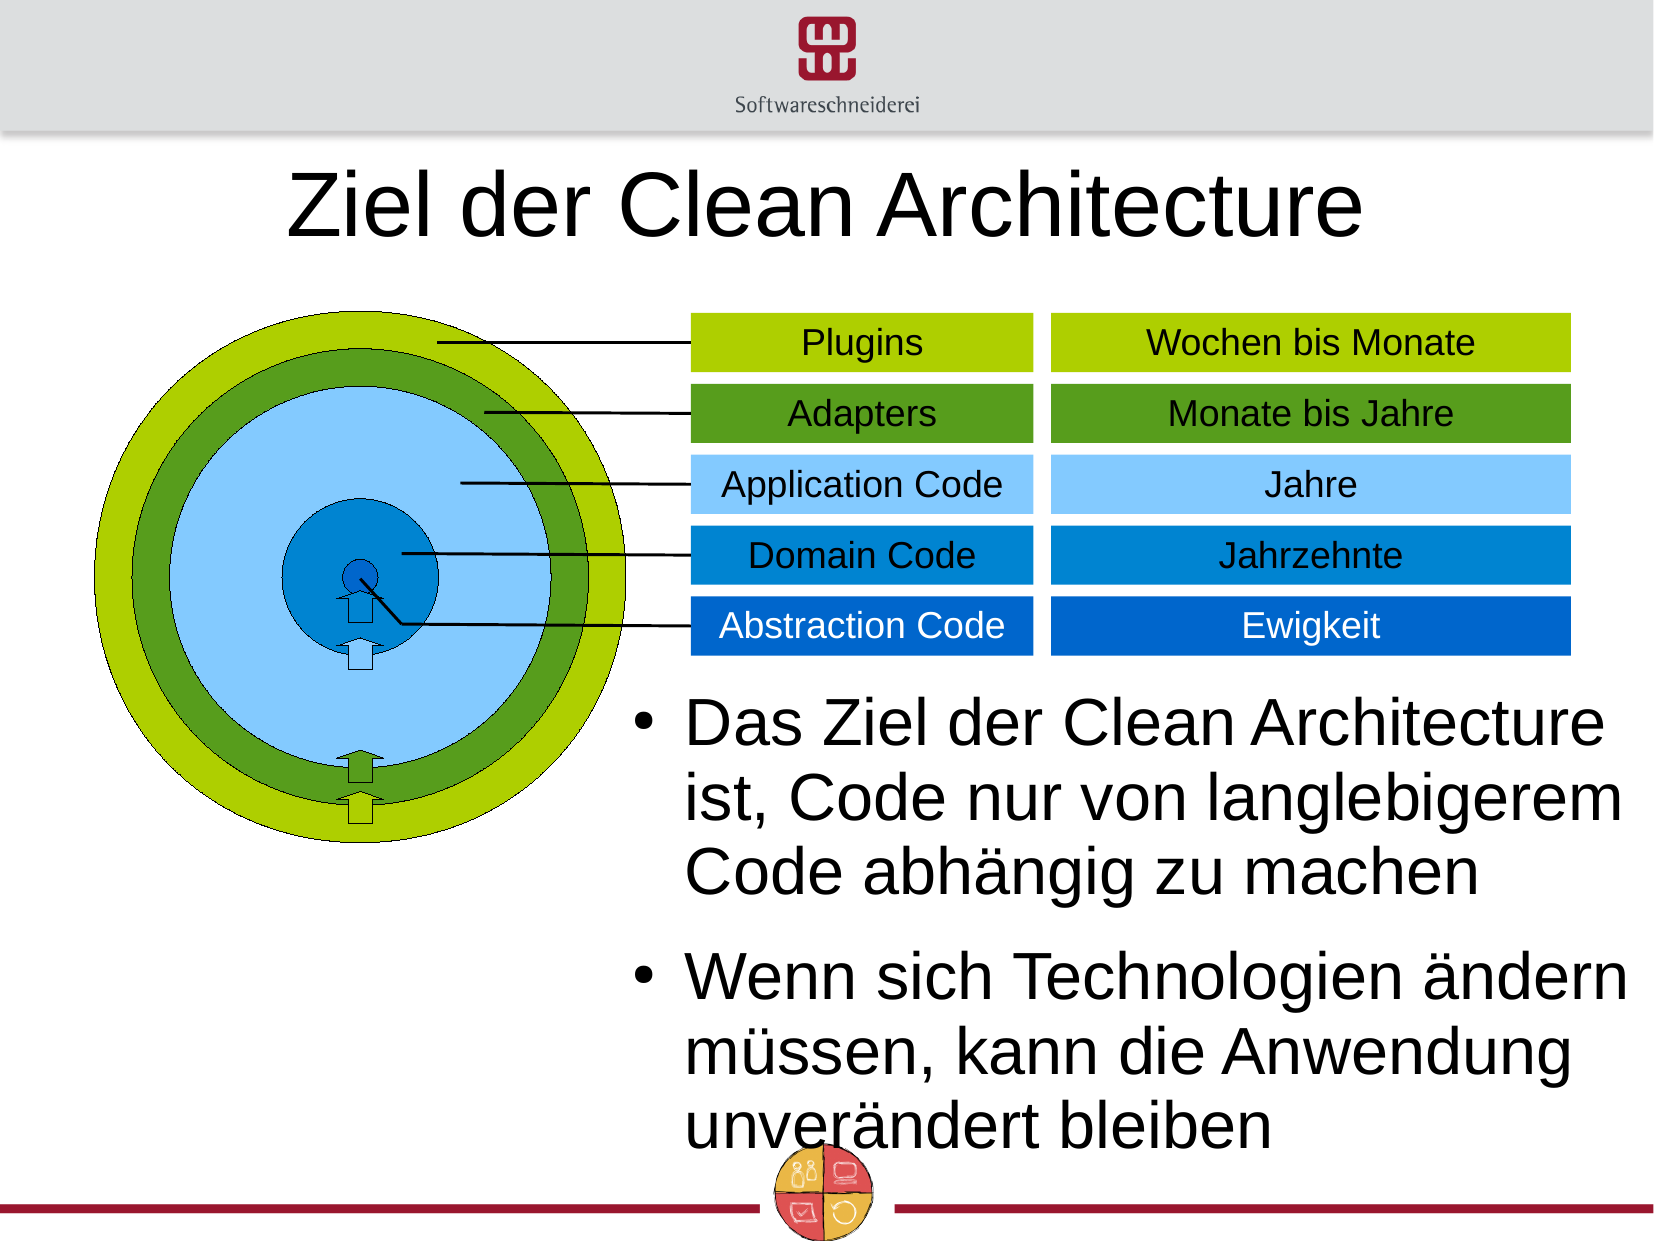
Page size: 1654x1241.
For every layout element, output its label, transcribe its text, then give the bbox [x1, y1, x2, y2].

text_box [94, 311, 626, 843]
text_box Monate bis Jahre [1051, 383, 1571, 443]
text_box Ewigkeit [1051, 596, 1571, 656]
title Ziel der Clean Architecture [82, 147, 1571, 257]
text_box Jahrzehnte [1051, 525, 1571, 585]
text_box Application Code [690, 454, 1034, 514]
text_box Abstraction Code [690, 596, 1034, 656]
text_box Adapters [690, 383, 1034, 443]
picture [0, 0, 1654, 1241]
text_box Domain Code [690, 525, 1034, 585]
list Das Ziel der Clean Architecture ist, Code nur von langlebigerem Code abhängig zu machen Wenn sich Technologien ändern müssen, kann die Anwendung unverändert bleiben [614, 685, 1642, 1164]
text_box Jahre [1051, 454, 1571, 514]
text_box Plugins [690, 312, 1034, 373]
text_box Wochen bis Monate [1051, 312, 1571, 373]
